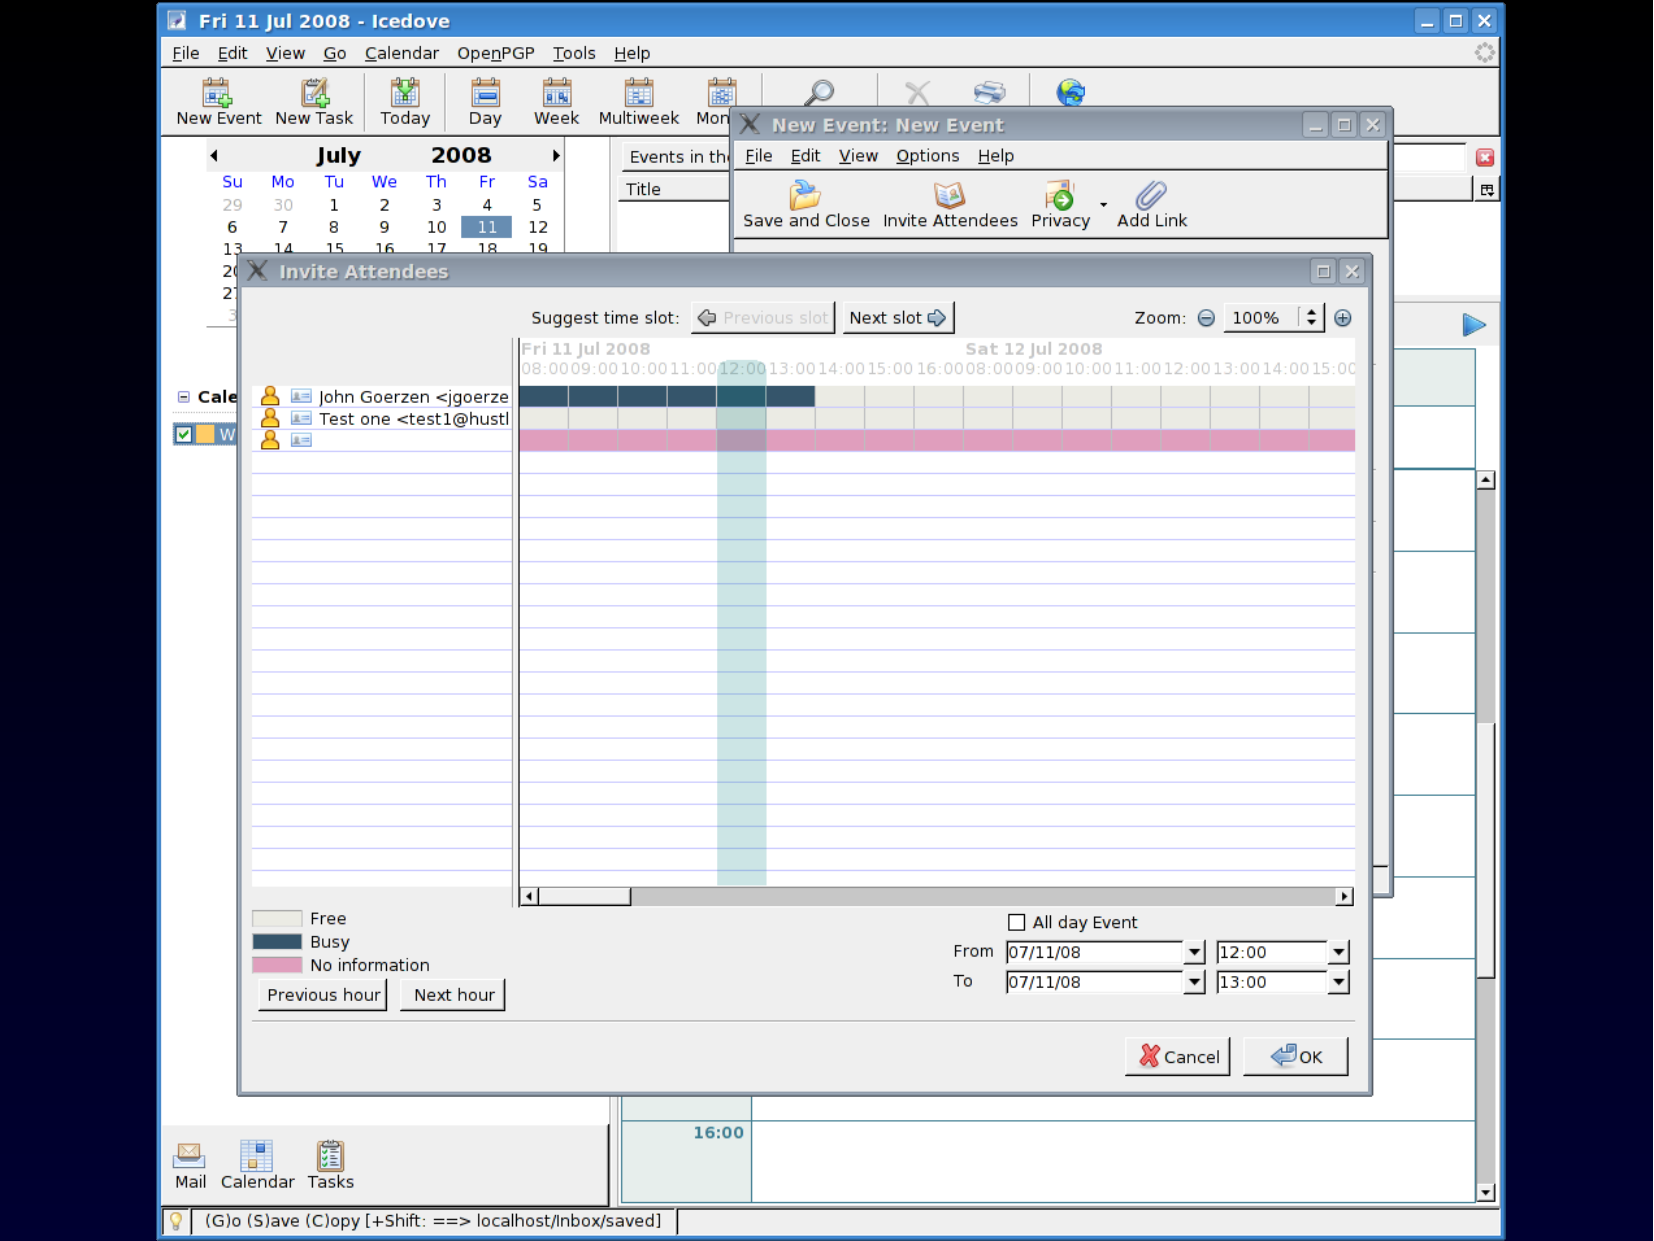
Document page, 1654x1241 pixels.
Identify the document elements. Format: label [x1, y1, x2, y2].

picture [156, 2, 1506, 1241]
